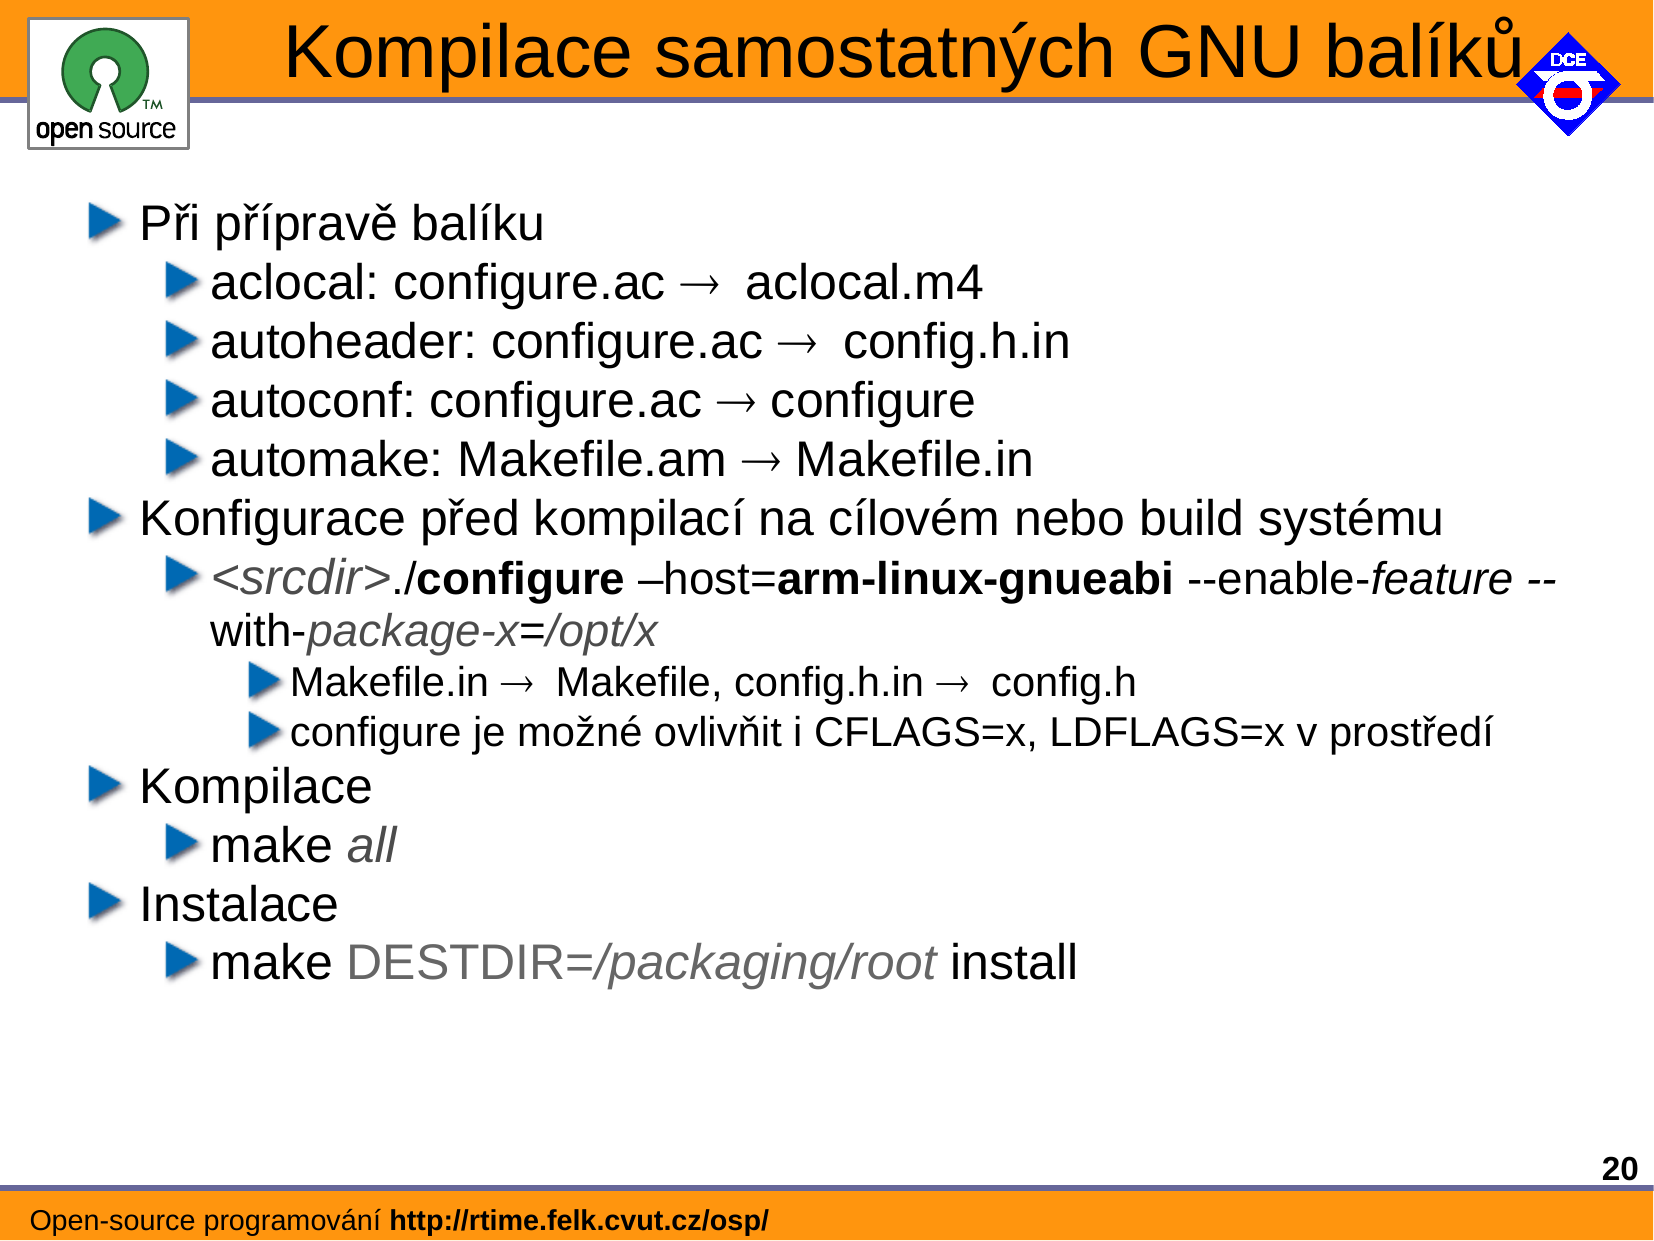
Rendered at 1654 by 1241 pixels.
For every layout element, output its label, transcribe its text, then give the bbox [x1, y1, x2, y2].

title Kompilace samostatných GNU balíků [178, 4, 1631, 98]
list Při přípravě balíku aclocal: configure.ac  aclocal.m4 autoheader: configure.ac  config.h.in autoconf: configure.ac  configure automake: Makefile.am  Makefile.in Konfigurace před kompilací na cílovém nebo build systému <srcdir>./configure –host=arm-linux-gnueabi --enable-feature --with-package-x=/opt/x Makefile.in  Makefile, config.h.in  config.h configure je možné ovlivňit i CFLAGS=x, LDFLAGS=x v prostředí Kompilace make all Instalace make DESTDIR=/packaging/root install [68, 195, 1592, 1132]
